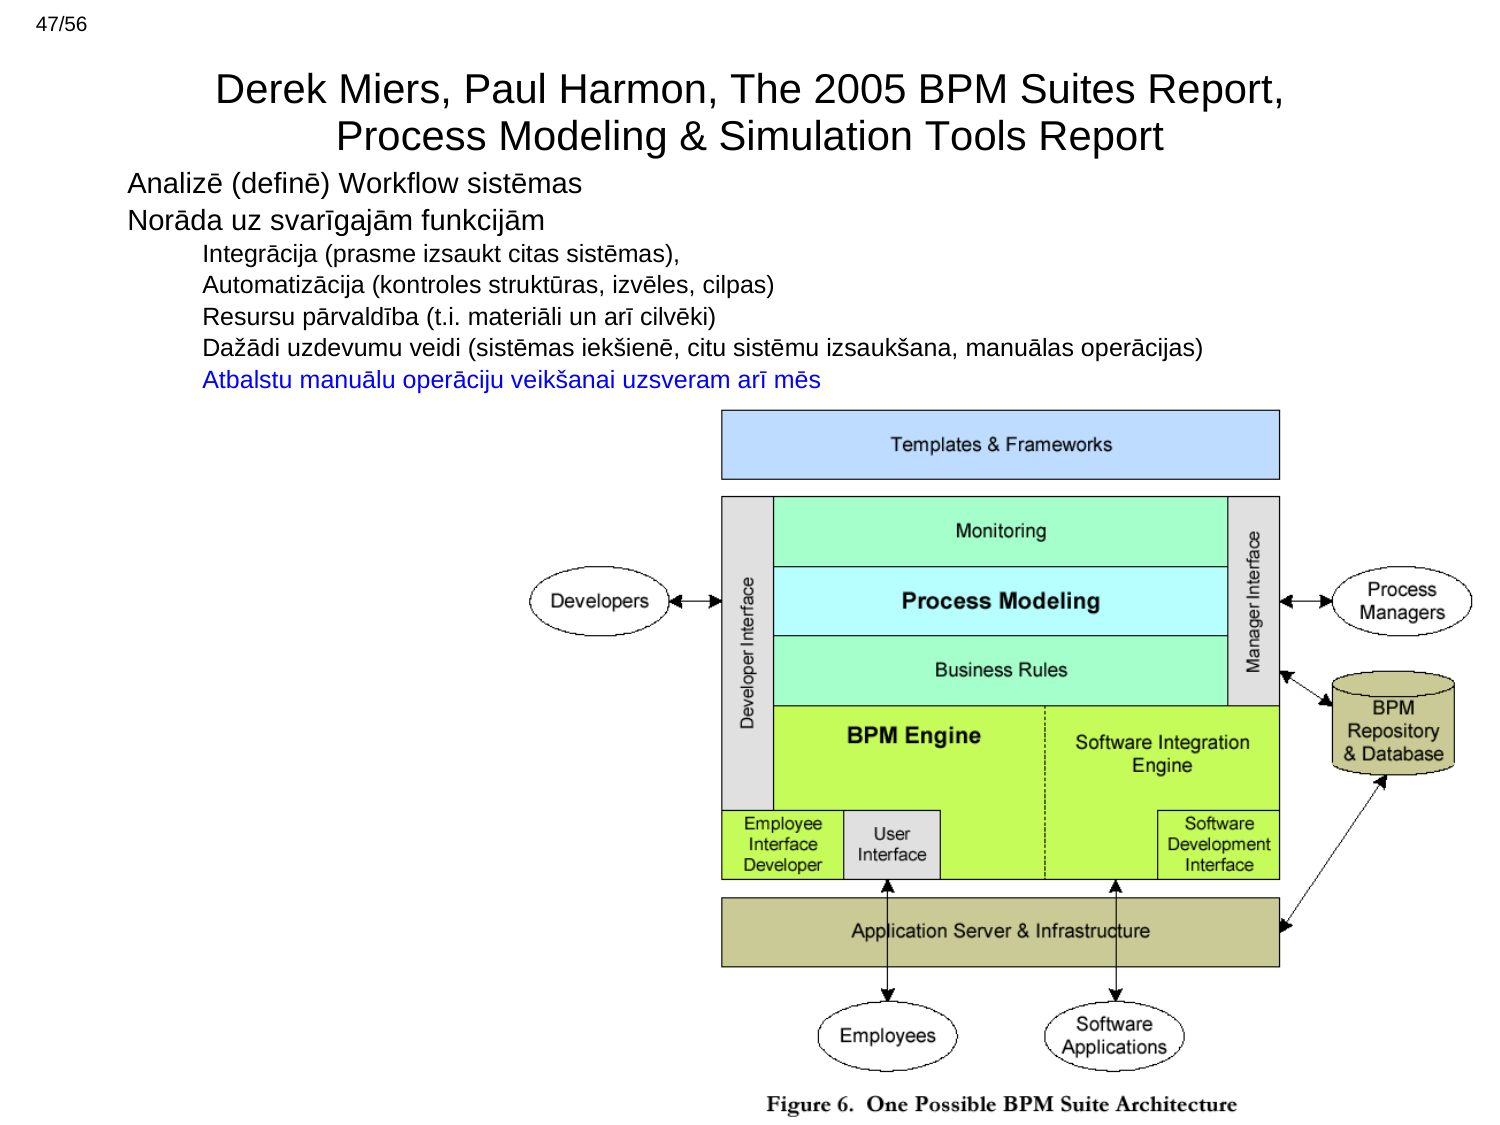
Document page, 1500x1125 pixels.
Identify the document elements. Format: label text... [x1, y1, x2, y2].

list Analizē (definē) Workflow sistēmas Norāda uz svarīgajām funkcijām Integrācija (prasme izsaukt citas sistēmas), Automatizācija (kontroles struktūras, izvēles, cilpas) Resursu pārvaldība (t.i. materiāli un arī cilvēki) Dažādi uzdevumu veidi (sistēmas iekšienē, citu sistēmu izsaukšana, manuālas operācijas) Atbalstu manuālu operāciju veikšanai uzsveram arī mēs [112, 162, 1388, 414]
title Derek Miers, Paul Harmon, The 2005 BPM Suites Report, Process Modeling & Simulation Tools Report [112, 54, 1388, 162]
chart [512, 396, 1500, 1125]
